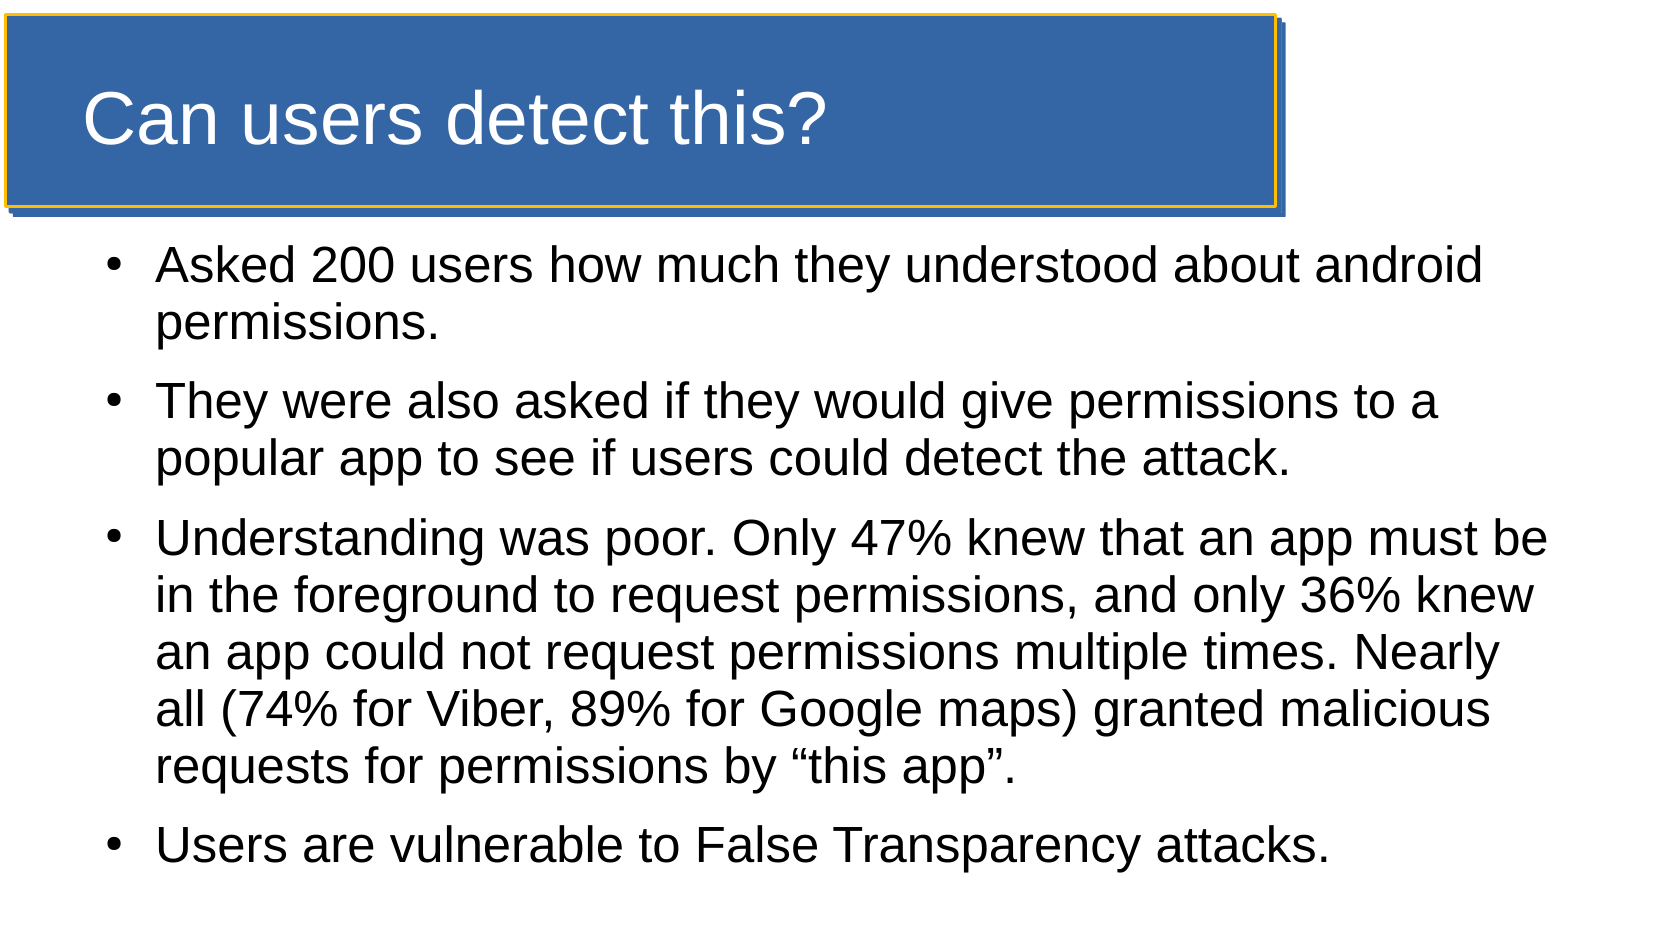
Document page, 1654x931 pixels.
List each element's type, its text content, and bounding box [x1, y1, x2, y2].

title Can users detect this? [82, 44, 1235, 192]
list Asked 200 users how much they understood about android permissions. They were also asked if they would give permissions to a popular app to see if users could detect the attack. Understanding was poor. Only 47% knew that an app must be in the foreground to request permissions, and only 36% knew an app could not request permissions multiple times. Nearly all (74% for Viber, 89% for Google maps) granted malicious requests for permissions by “this app”. Users are vulnerable to False Transparency attacks. [88, 236, 1565, 886]
